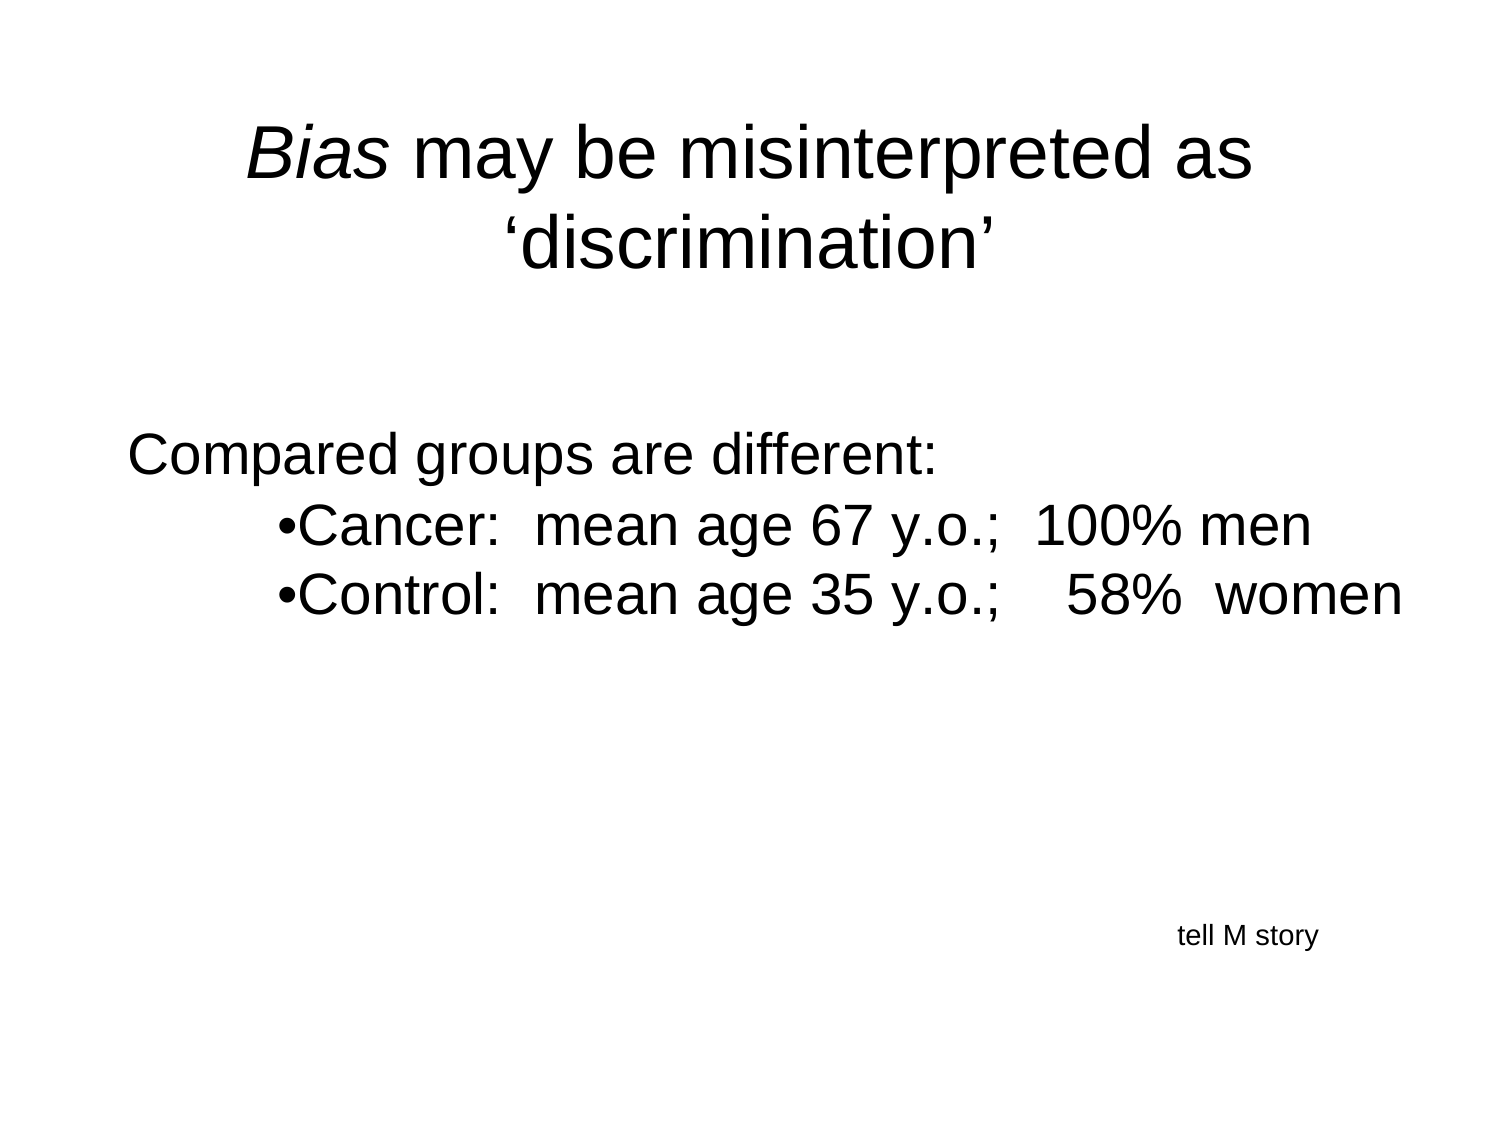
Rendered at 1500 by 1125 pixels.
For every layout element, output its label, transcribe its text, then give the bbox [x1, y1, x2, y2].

title Bias may be misinterpreted as ‘discrimination’ [112, 96, 1388, 292]
list Compared groups are different: •Cancer: mean age 67 y.o.; 100% men •Control: mean age 35 y.o.; 58% women tell M story [112, 324, 1425, 1000]
